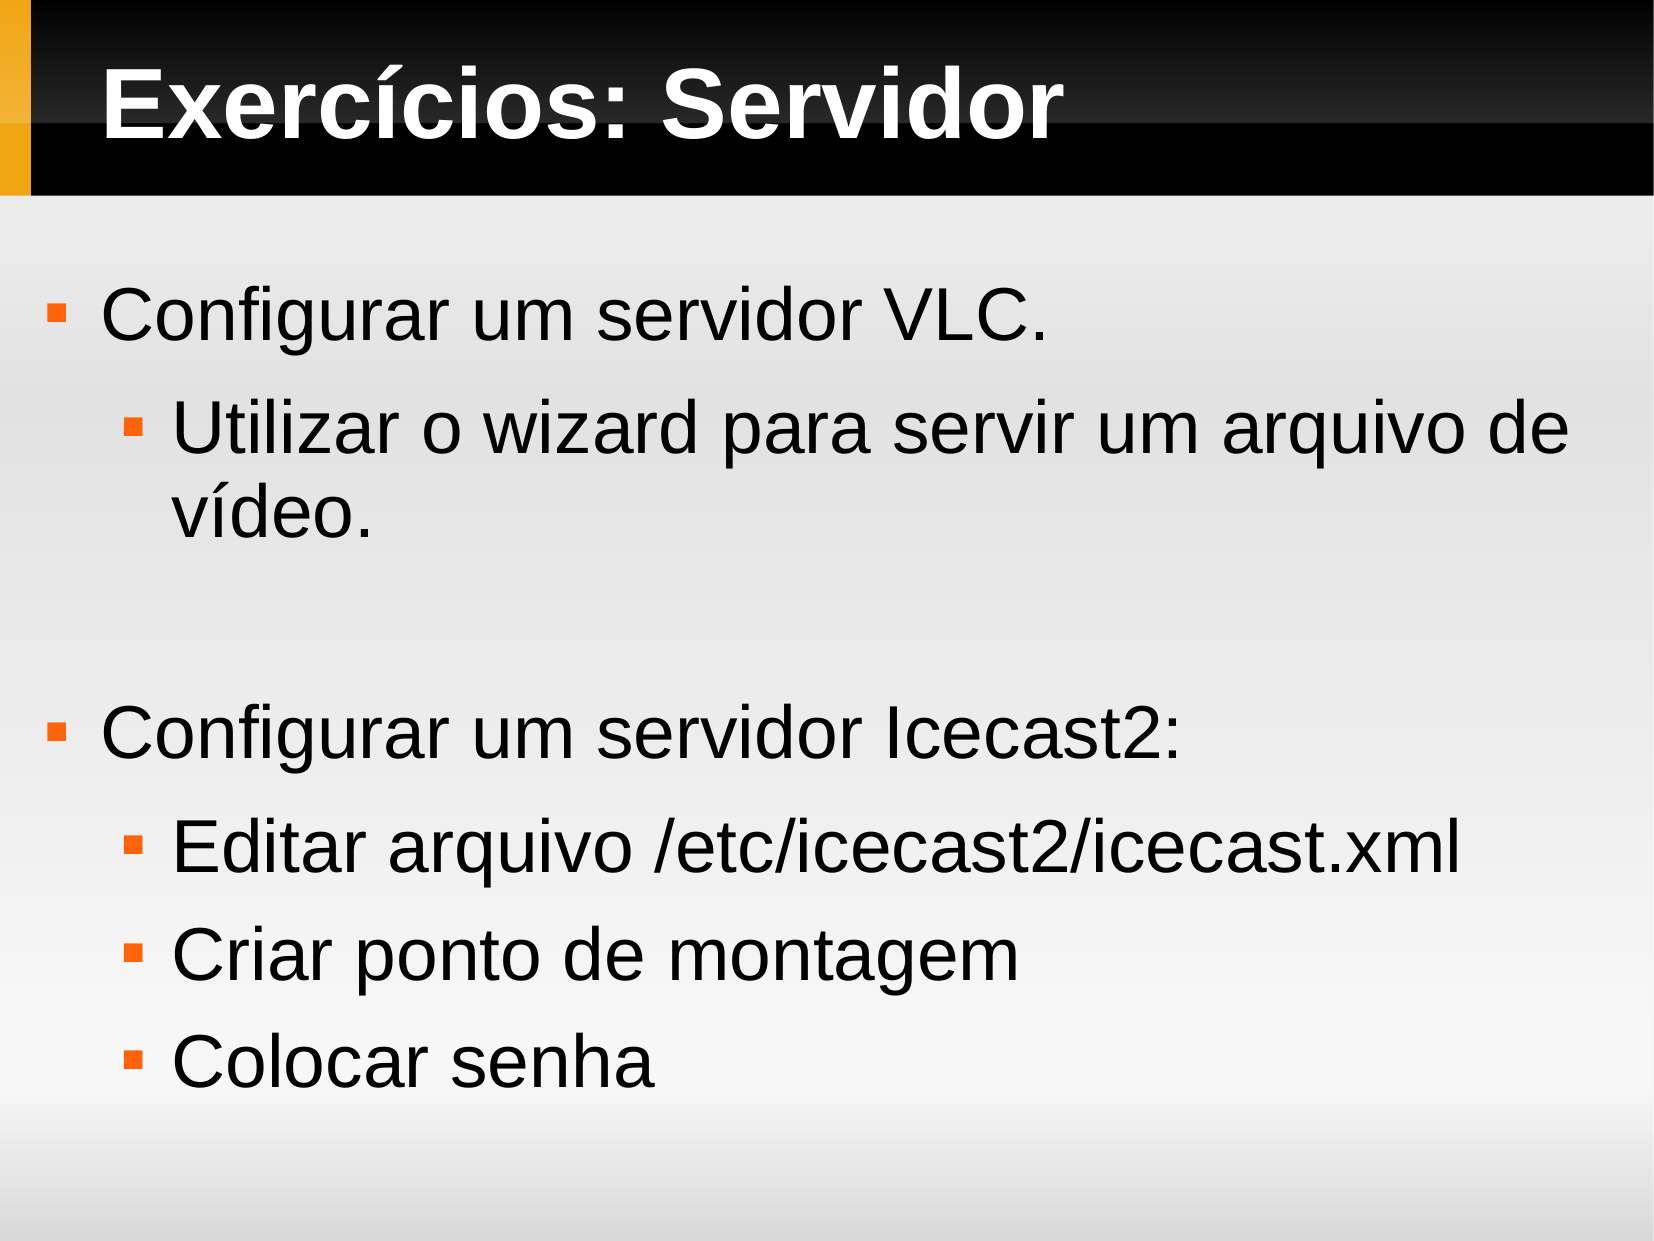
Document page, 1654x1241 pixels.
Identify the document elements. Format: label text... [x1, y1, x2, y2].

title Exercícios: Servidor [64, 7, 1654, 200]
picture [0, 0, 1654, 1241]
list Configurar um servidor VLC. Utilizar o wizard para servir um arquivo de vídeo. Configurar um servidor Icecast2: Editar arquivo /etc/icecast2/icecast.xml Criar ponto de montagem Colocar senha [29, 272, 1642, 1241]
